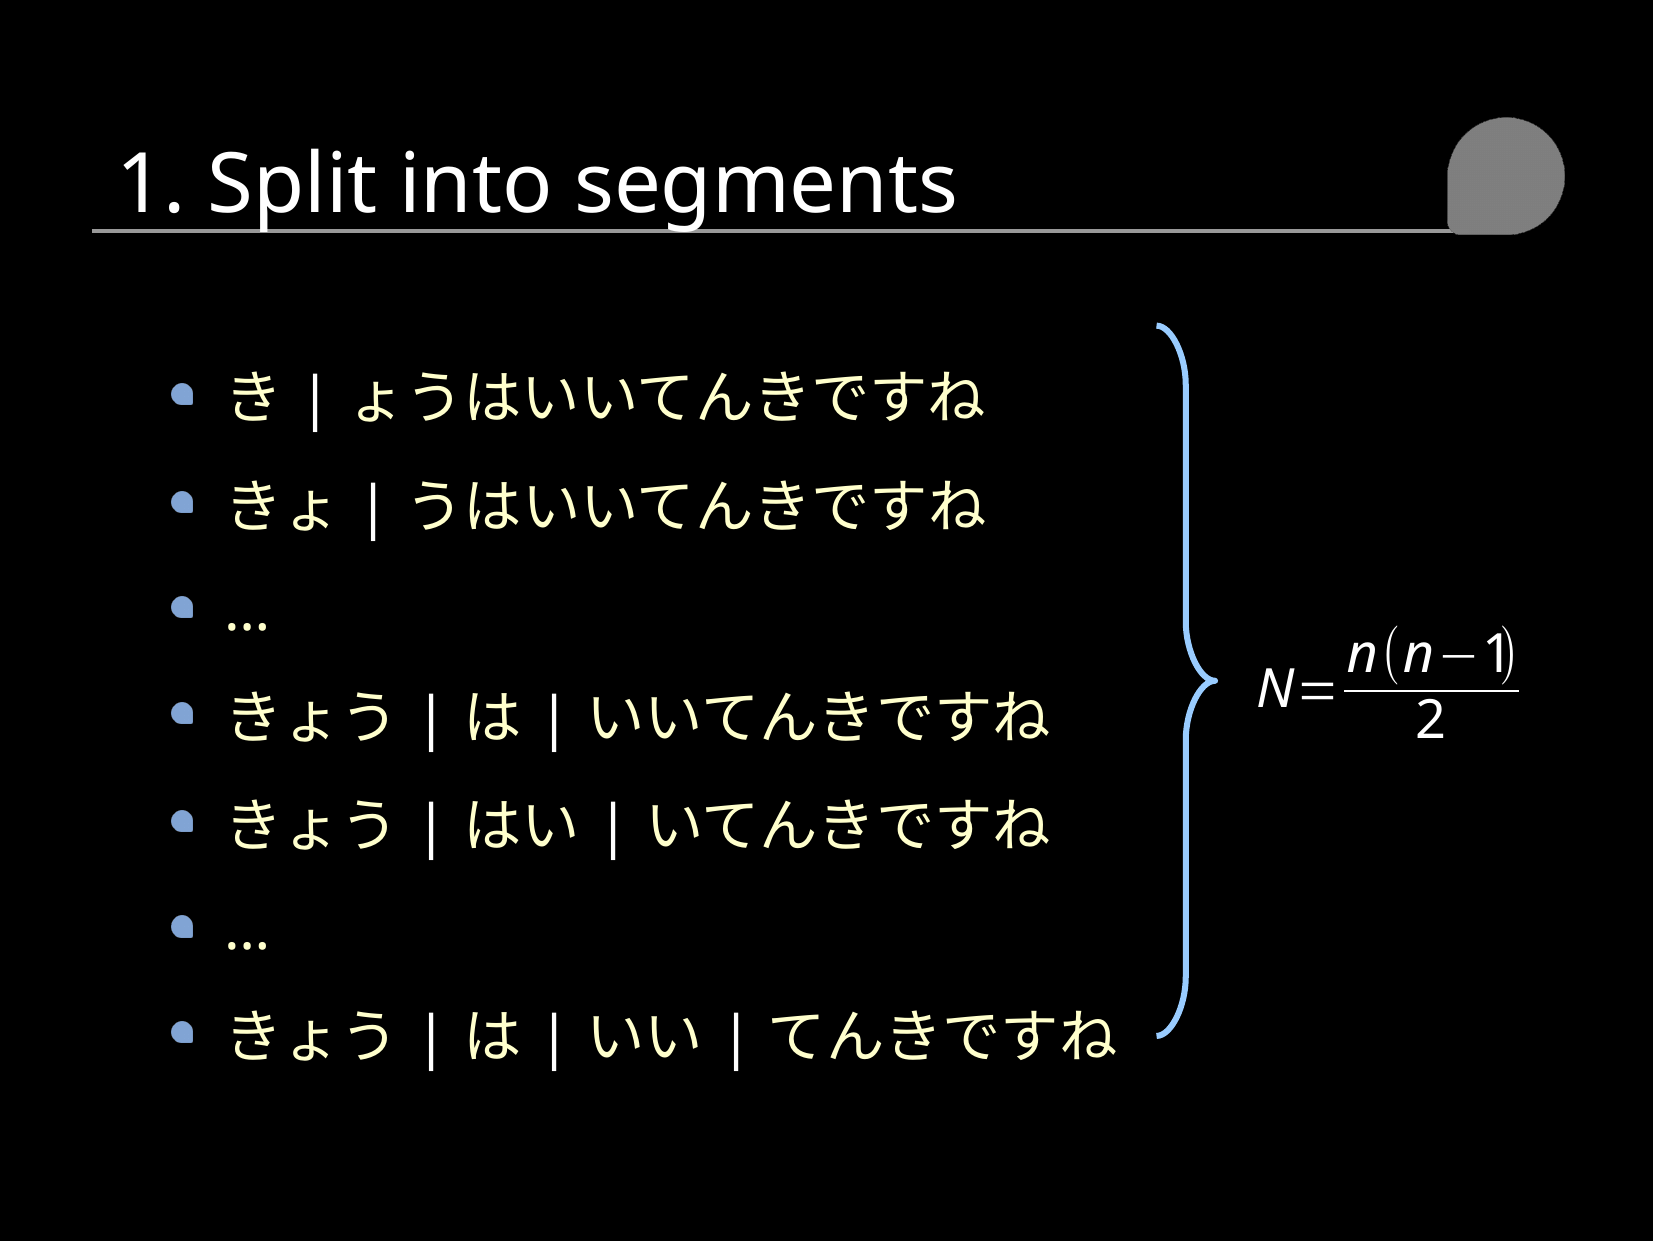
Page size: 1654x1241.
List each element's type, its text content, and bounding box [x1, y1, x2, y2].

title 1. Split into segments [86, 112, 1575, 249]
chart [771, 409, 890, 594]
chart [1249, 622, 1528, 751]
picture [171, 1021, 193, 1043]
list き|ょうはいいてんきですね きょ|うはいいてんきですね … きょう|は|いいてんきですね きょう|はい|いてんきですね … きょう|は|いい|てんきですね [82, 231, 1571, 1006]
